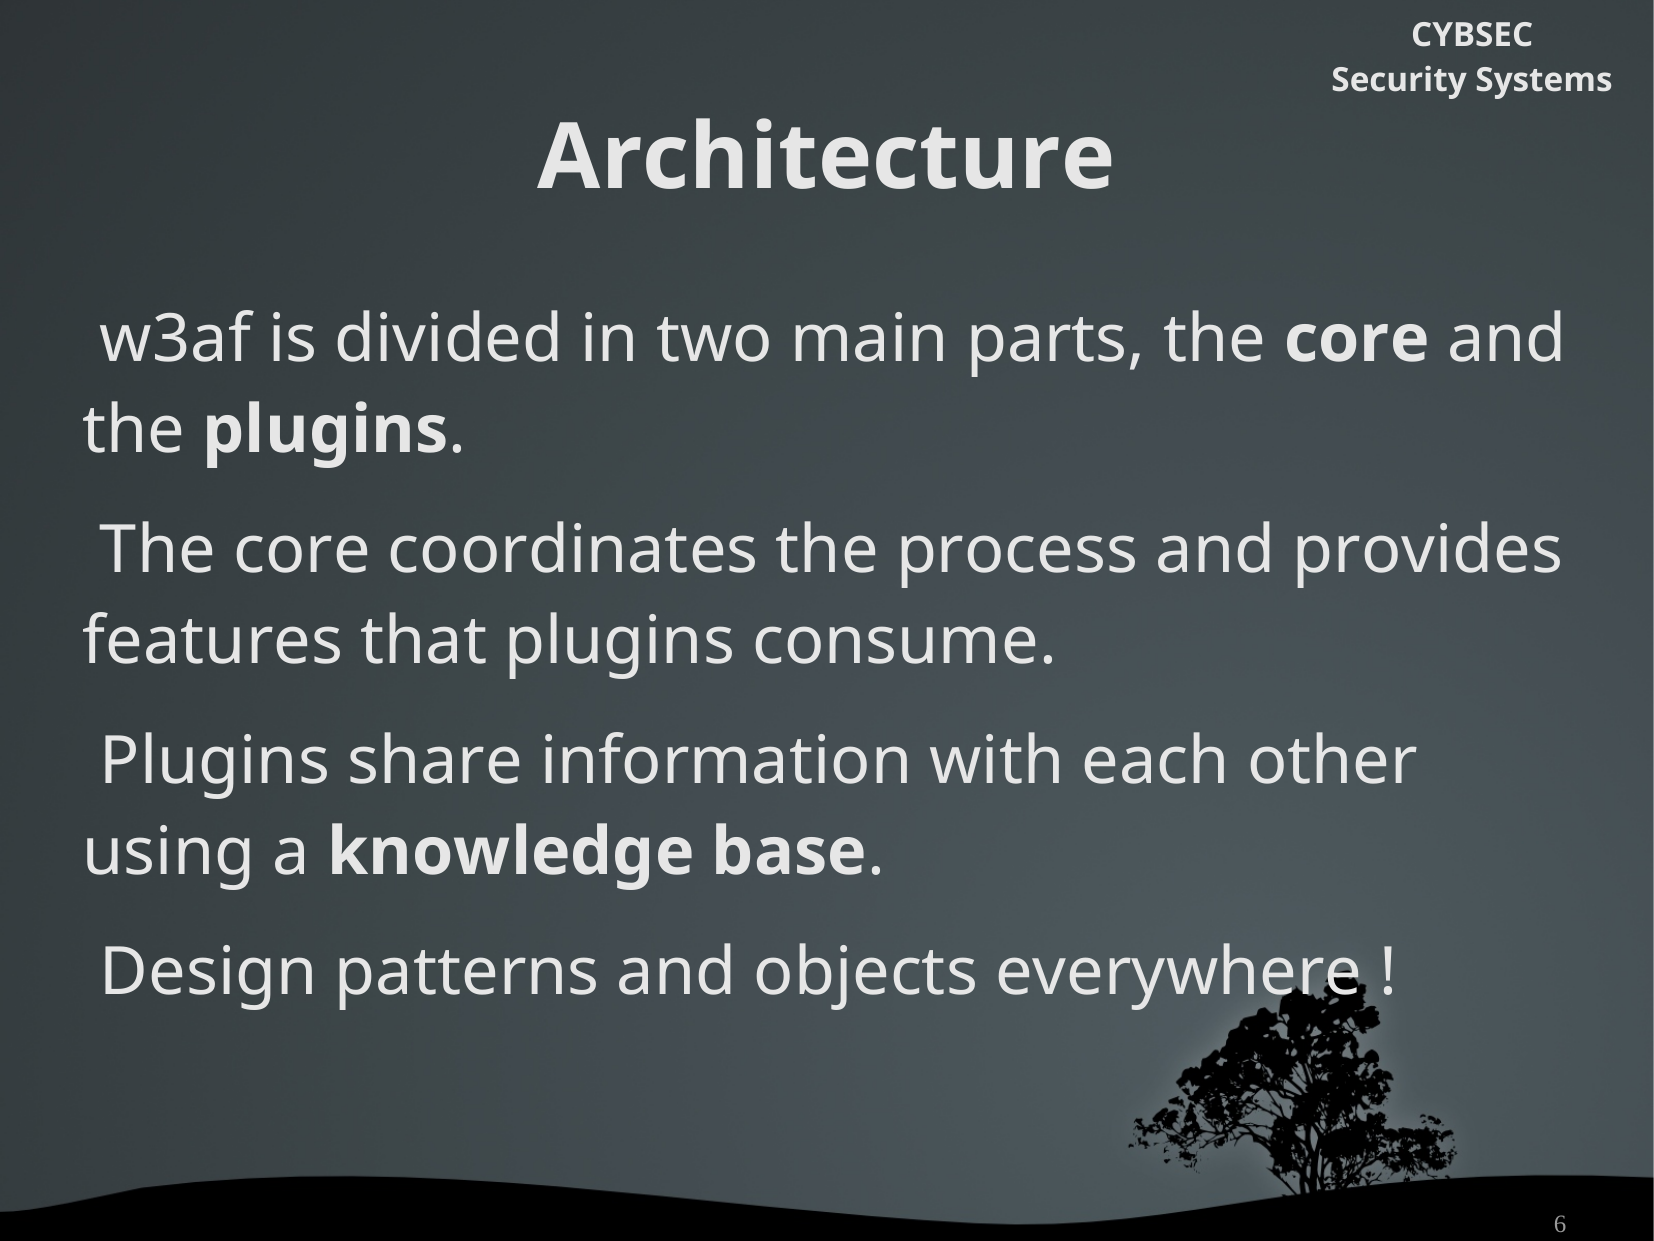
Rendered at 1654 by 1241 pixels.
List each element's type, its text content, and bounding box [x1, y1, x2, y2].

title Architecture [82, 49, 1571, 257]
list w3af is divided in two main parts, the core and the plugins. The core coordinates the process and provides features that plugins consume. Plugins share information with each other using a knowledge base. Design patterns and objects everywhere ! [82, 290, 1571, 1109]
picture [0, 0, 1654, 1241]
title CYBSEC Security Systems [1290, 0, 1654, 113]
